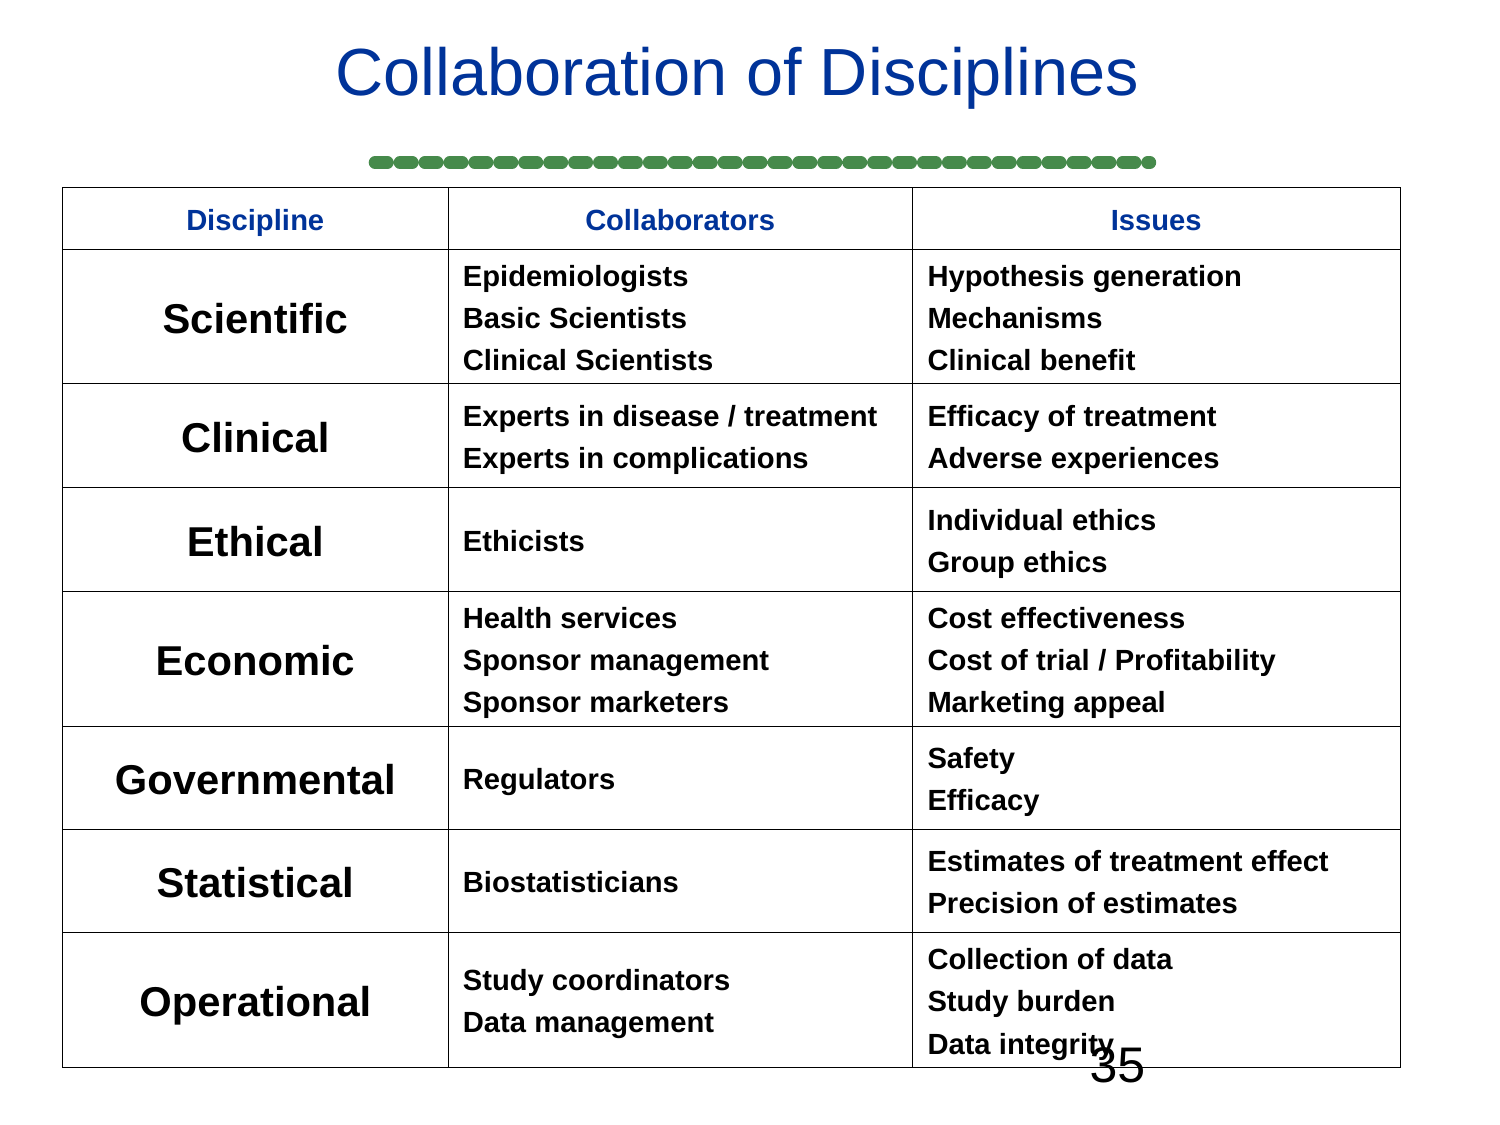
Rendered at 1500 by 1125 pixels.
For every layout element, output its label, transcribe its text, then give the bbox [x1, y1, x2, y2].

table_cell Operational [63, 933, 448, 1067]
table_cell Experts in disease / treatment Experts in complications [449, 384, 912, 487]
table_cell Health services Sponsor management Sponsor marketers [449, 592, 912, 726]
title Collaboration of Disciplines [62, 0, 1413, 138]
table_cell Clinical [63, 384, 448, 487]
table_cell Biostatisticians [449, 830, 912, 932]
table_cell Study coordinators Data management [449, 933, 912, 1067]
table_cell Ethical [63, 488, 448, 591]
table_header Issues [913, 188, 1400, 249]
table_cell Ethicists [449, 488, 912, 591]
table_cell Estimates of treatment effect Precision of estimates [913, 830, 1400, 932]
table_cell Economic [63, 592, 448, 726]
table_cell Scientific [63, 250, 448, 383]
table_cell Governmental [63, 727, 448, 829]
table_cell Individual ethics Group ethics [913, 488, 1400, 591]
table_header Collaborators [449, 188, 912, 249]
table_cell Efficacy of treatment Adverse experiences [913, 384, 1400, 487]
table_cell Hypothesis generation Mechanisms Clinical benefit [913, 250, 1400, 383]
table_cell Regulators [449, 727, 912, 829]
table_header Discipline [63, 188, 448, 249]
table_cell Safety Efficacy [913, 727, 1400, 829]
table_cell Collection of data Study burden Data integrity [913, 933, 1400, 1067]
table_cell Epidemiologists Basic Scientists Clinical Scientists [449, 250, 912, 383]
table_cell Cost effectiveness Cost of trial / Profitability Marketing appeal [913, 592, 1400, 726]
table_cell Statistical [63, 830, 448, 932]
